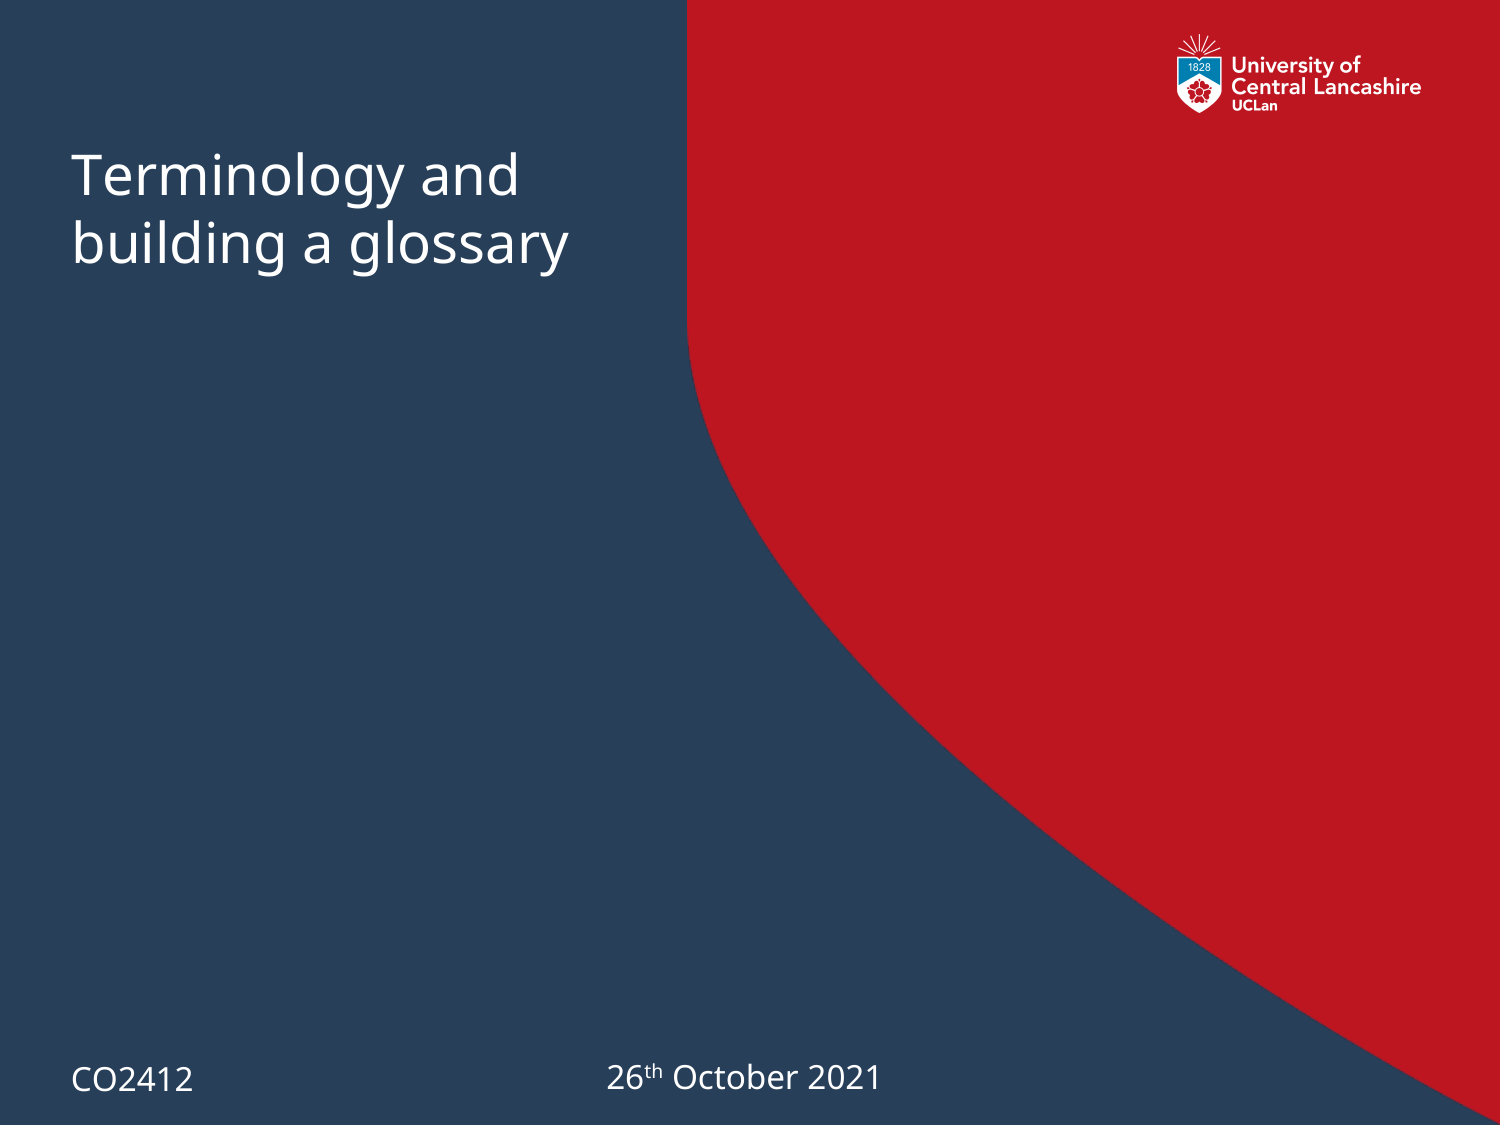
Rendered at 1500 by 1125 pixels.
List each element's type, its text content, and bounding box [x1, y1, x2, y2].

text_box Terminology and building a glossary [56, 86, 1185, 328]
picture [687, 0, 1500, 1125]
